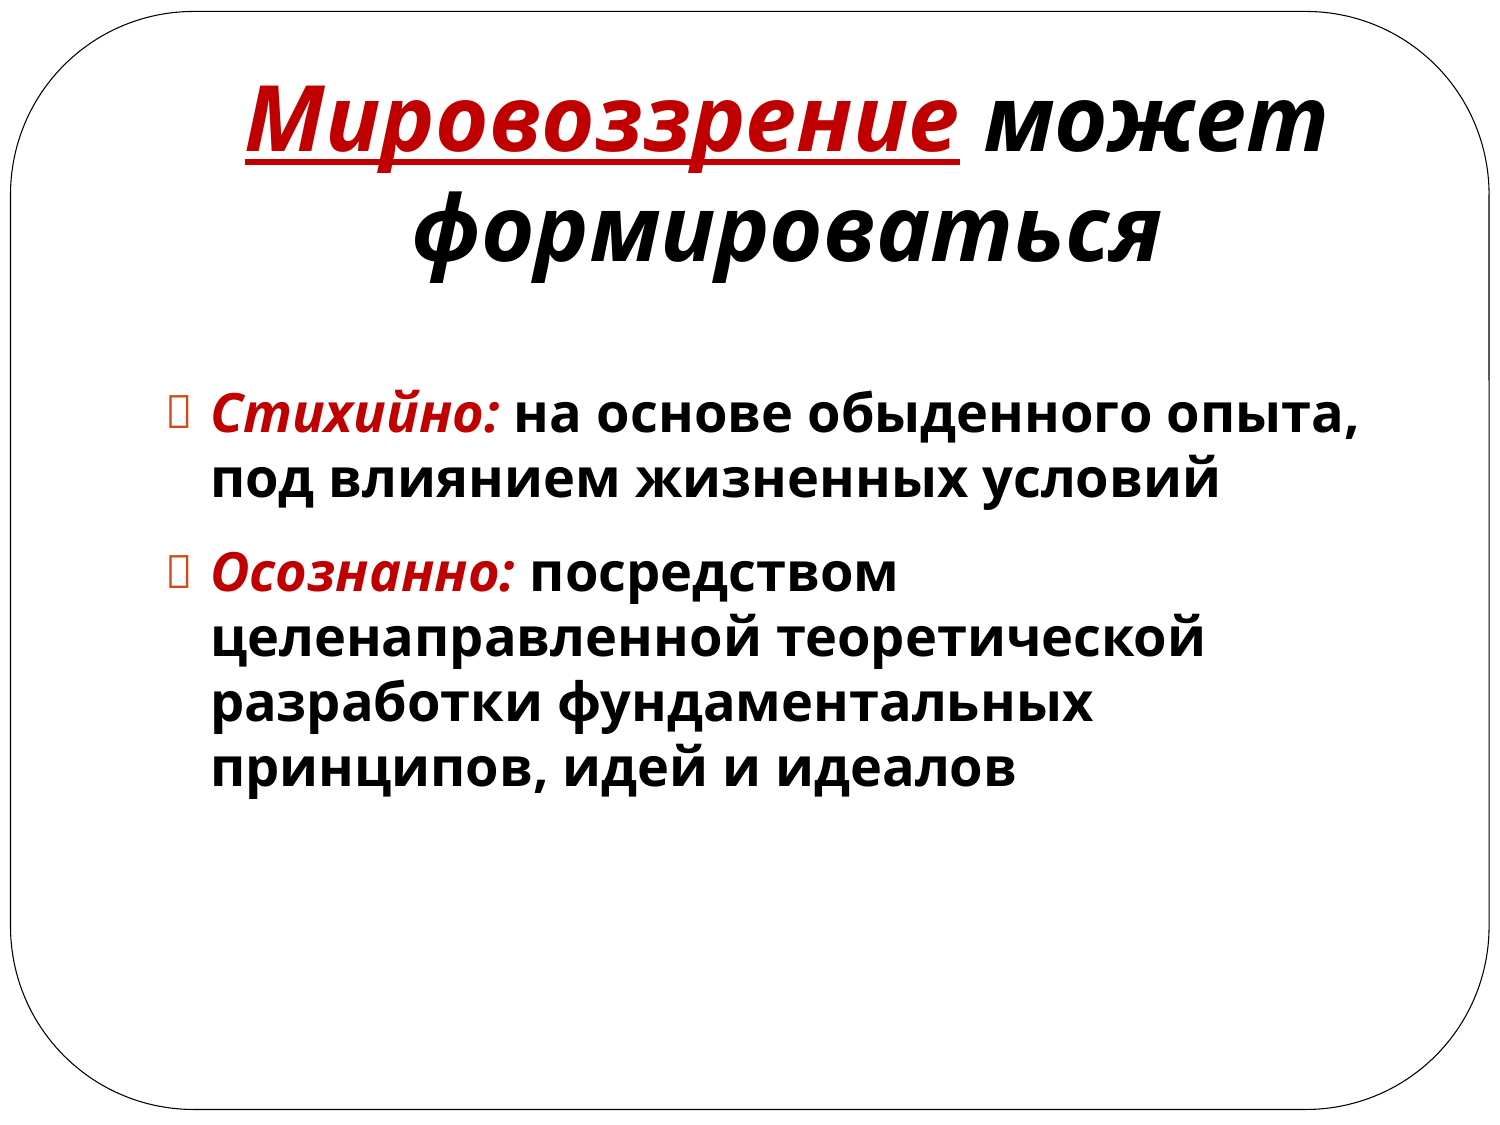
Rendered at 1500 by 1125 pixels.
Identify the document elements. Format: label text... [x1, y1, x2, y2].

title Мировоззрение может формироваться [150, 45, 1425, 317]
list Стихийно: на основе обыденного опыта, под влиянием жизненных условий Осознанно: посредством целенаправленной теоретической разработки фундаментальных принципов, идей и идеалов [150, 363, 1425, 1125]
